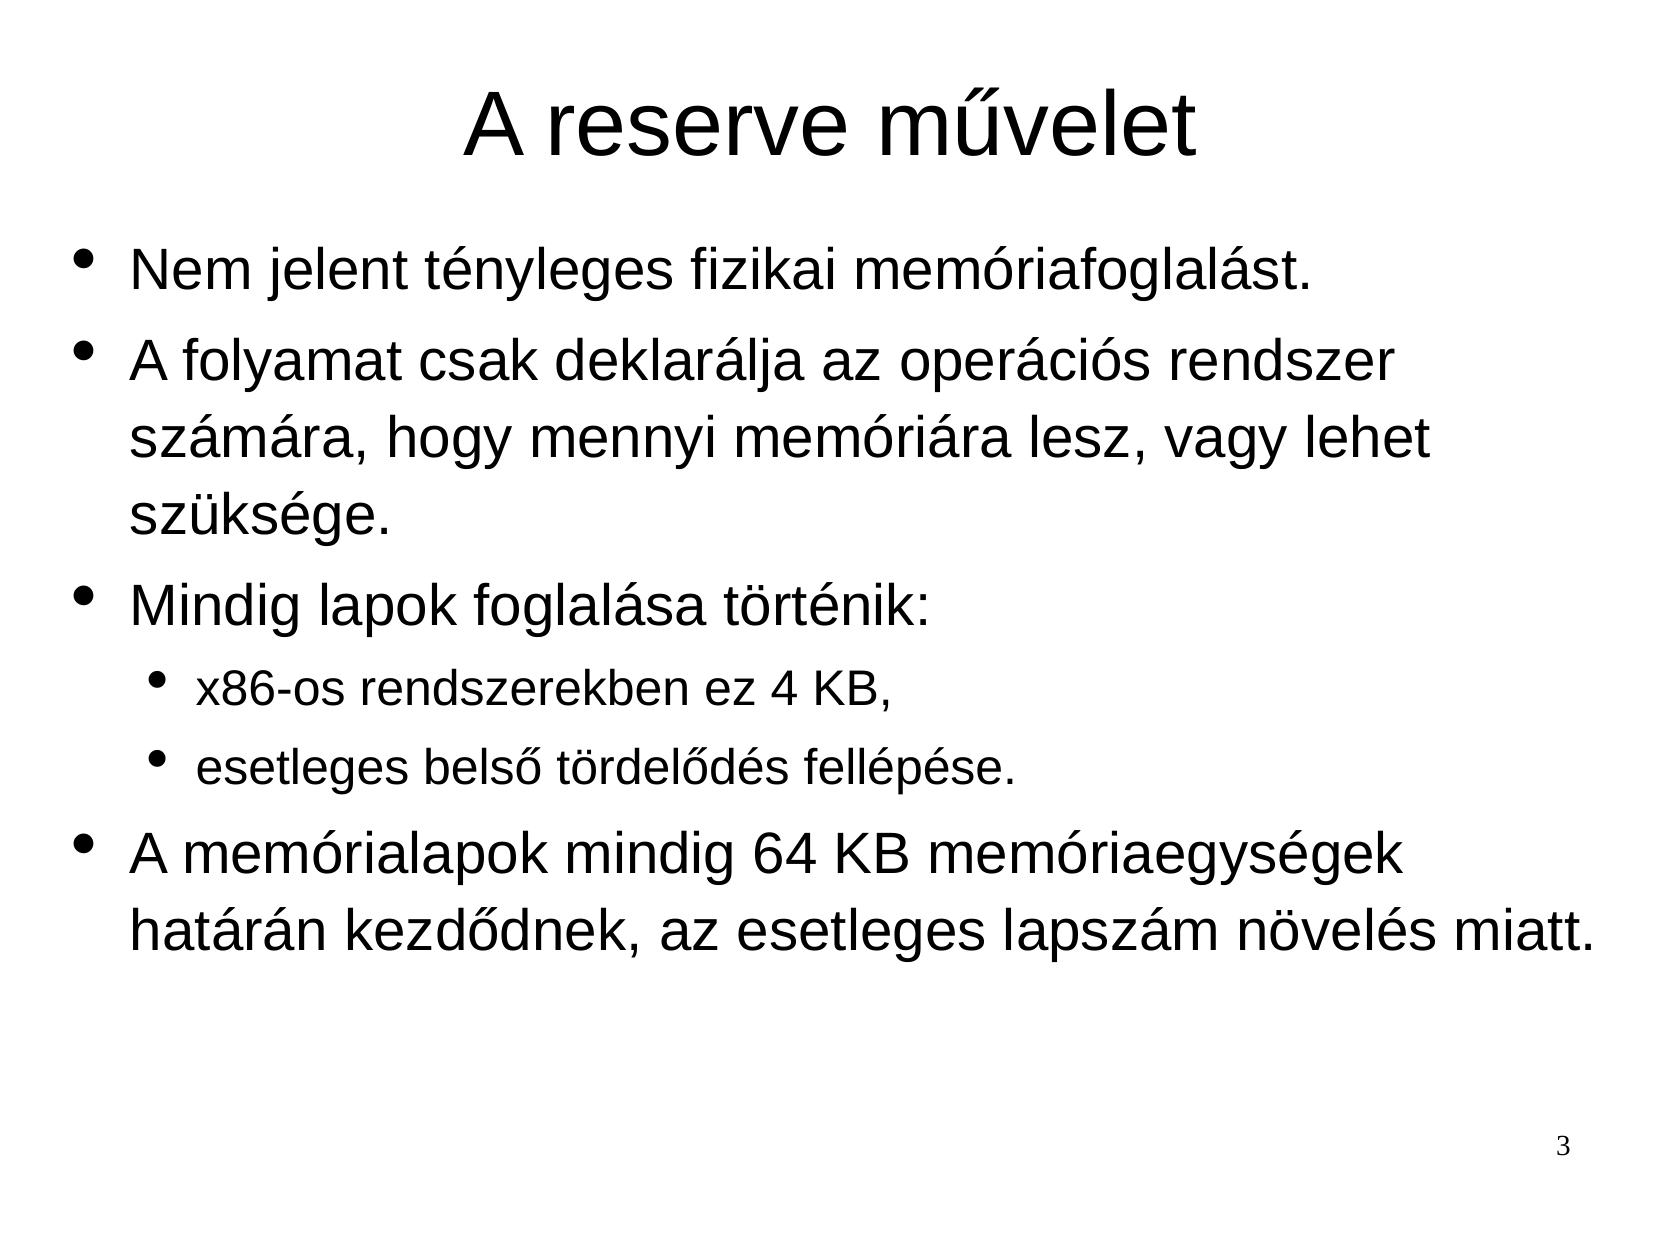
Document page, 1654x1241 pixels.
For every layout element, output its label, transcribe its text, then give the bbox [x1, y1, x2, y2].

title A reserve művelet [110, 34, 1517, 204]
list Nem jelent tényleges fizikai memóriafoglalást. A folyamat csak deklarálja az operációs rendszer számára, hogy mennyi memóriára lesz, vagy lehet szüksége. Mindig lapok foglalása történik: x86-os rendszerekben ez 4 KB, esetleges belső tördelődés fellépése. A memórialapok mindig 64 KB memóriaegységek határán kezdődnek, az esetleges lapszám növelés miatt. [59, 216, 1619, 1206]
